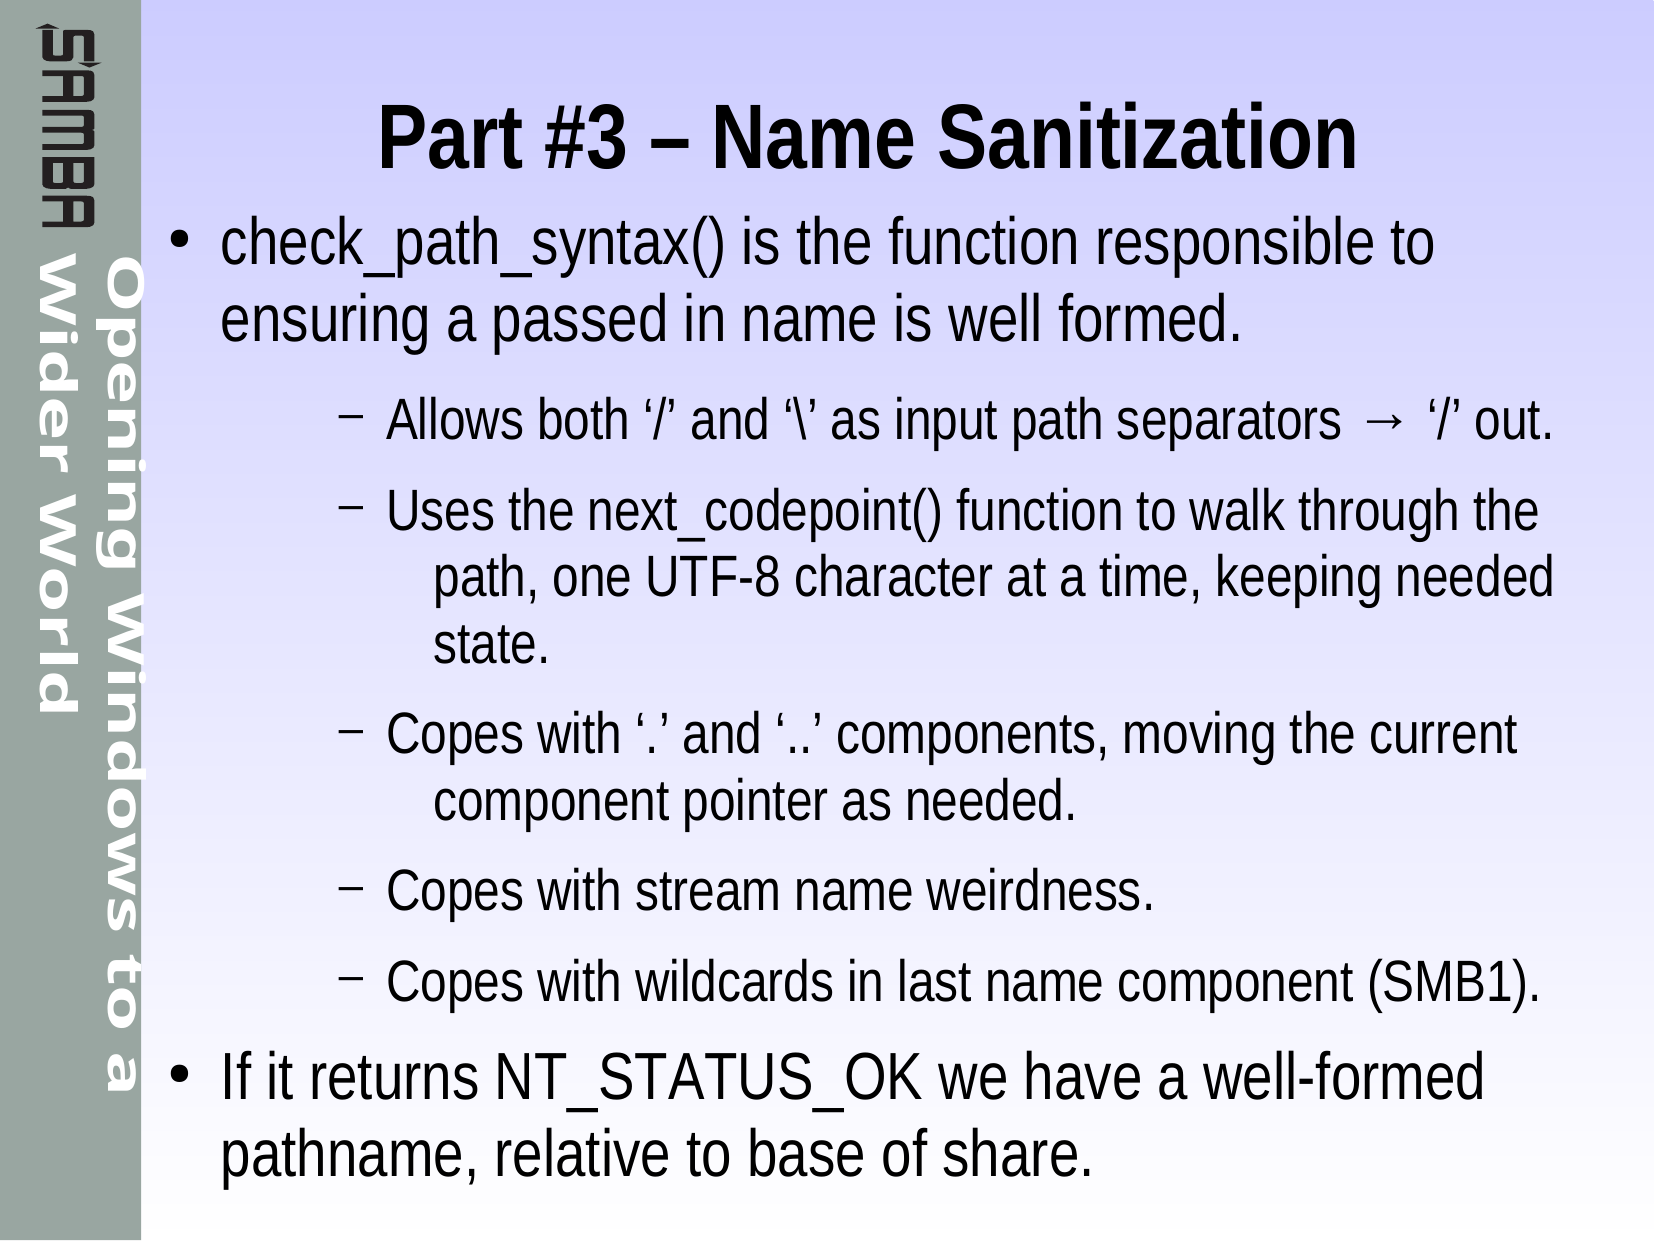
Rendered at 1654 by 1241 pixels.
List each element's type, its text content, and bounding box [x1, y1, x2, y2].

title Part #3 – Name Sanitization [173, 31, 1586, 239]
list check_path_syntax() is the function responsible to ensuring a passed in name is well formed. Allows both ‘/’ and ‘\’ as input path separators → ‘/’ out. Uses the next_codepoint() function to walk through the path, one UTF-8 character at a time, keeping needed state. Copes with ‘.’ and ‘..’ components, moving the current component pointer as needed. Copes with stream name weirdness. Copes with wildcards in last name component (SMB1). If it returns NT_STATUS_OK we have a well-formed pathname, relative to base of share. [150, 202, 1563, 1191]
